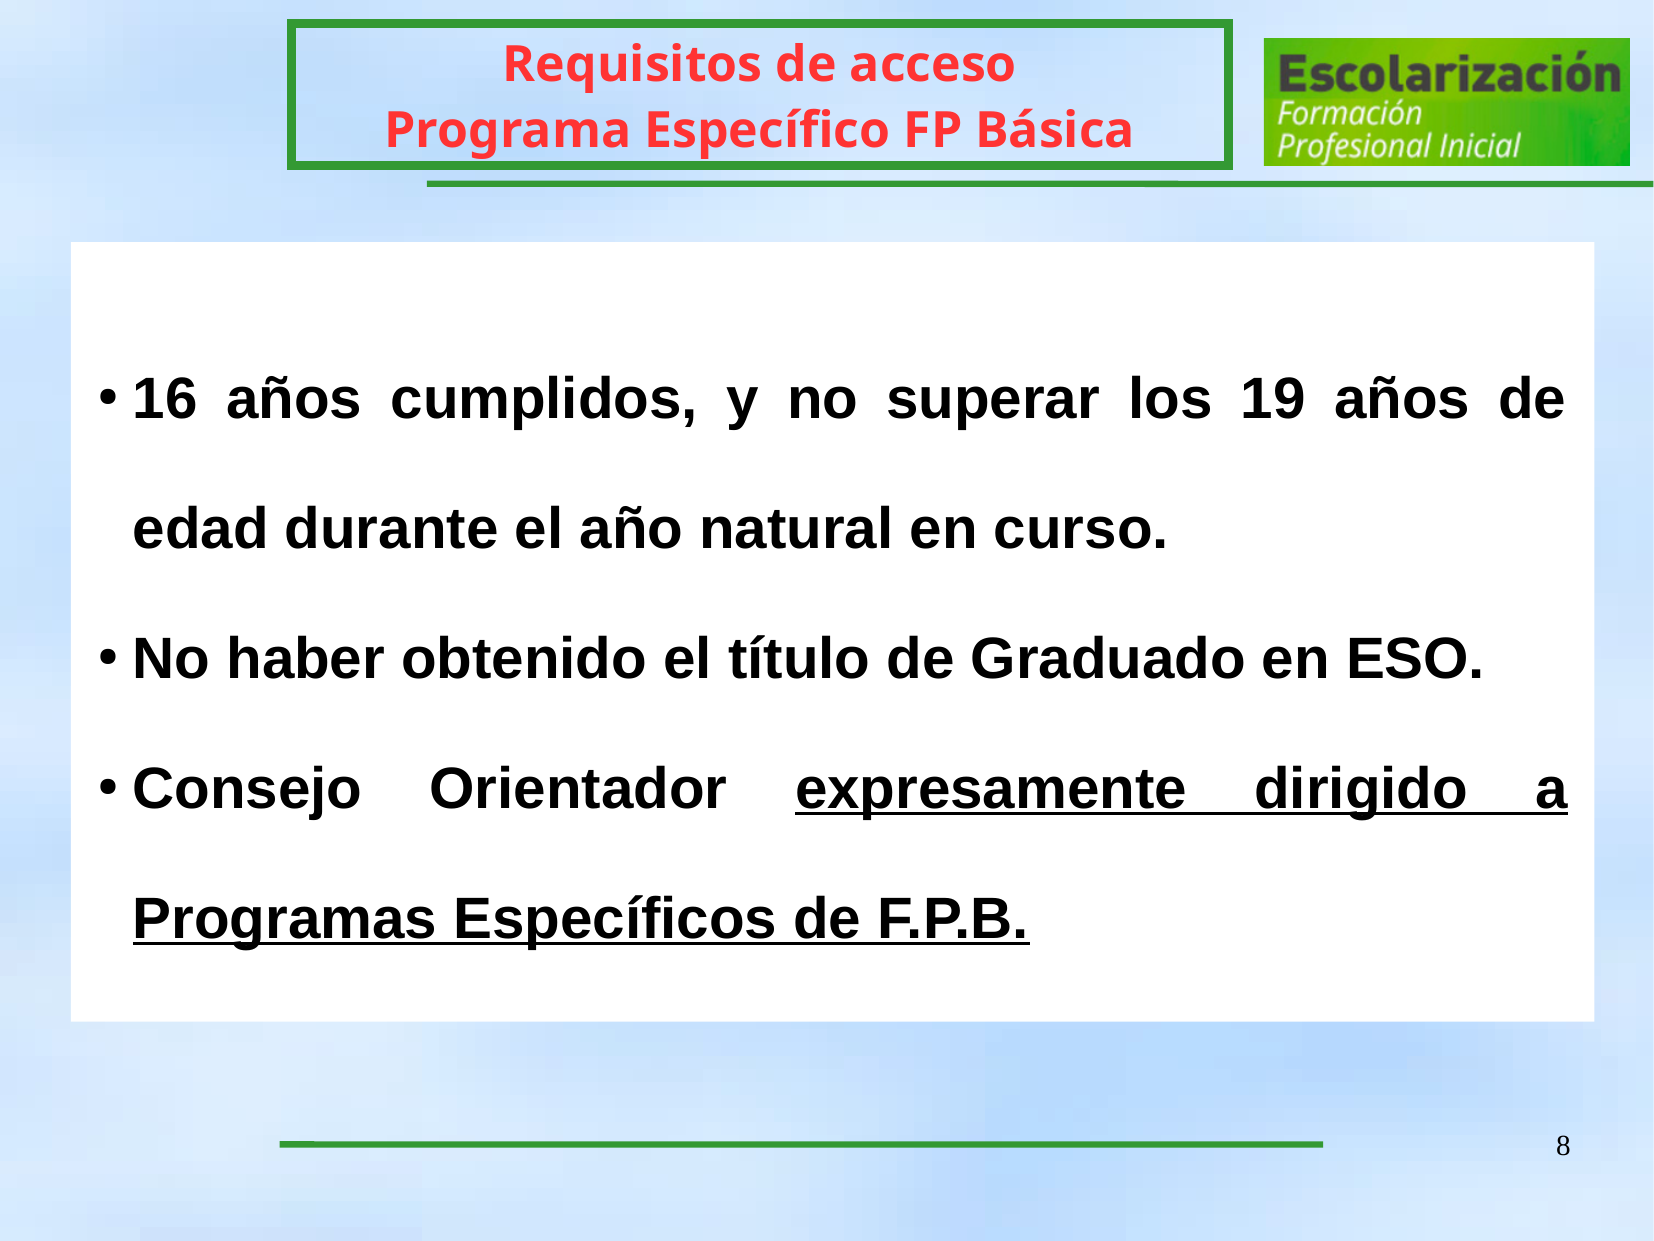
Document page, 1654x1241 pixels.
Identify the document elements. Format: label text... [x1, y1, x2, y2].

picture [0, 0, 1654, 1241]
text_box Requisitos de acceso Programa Específico FP Básica [291, 23, 1229, 166]
text_box 16 años cumplidos, y no superar los 19 años de edad durante el año natural en curso. No haber obtenido el título de Graduado en ESO. Consejo Orientador expresamente dirigido a Programas Específicos de F.P.B. [70, 242, 1595, 1022]
